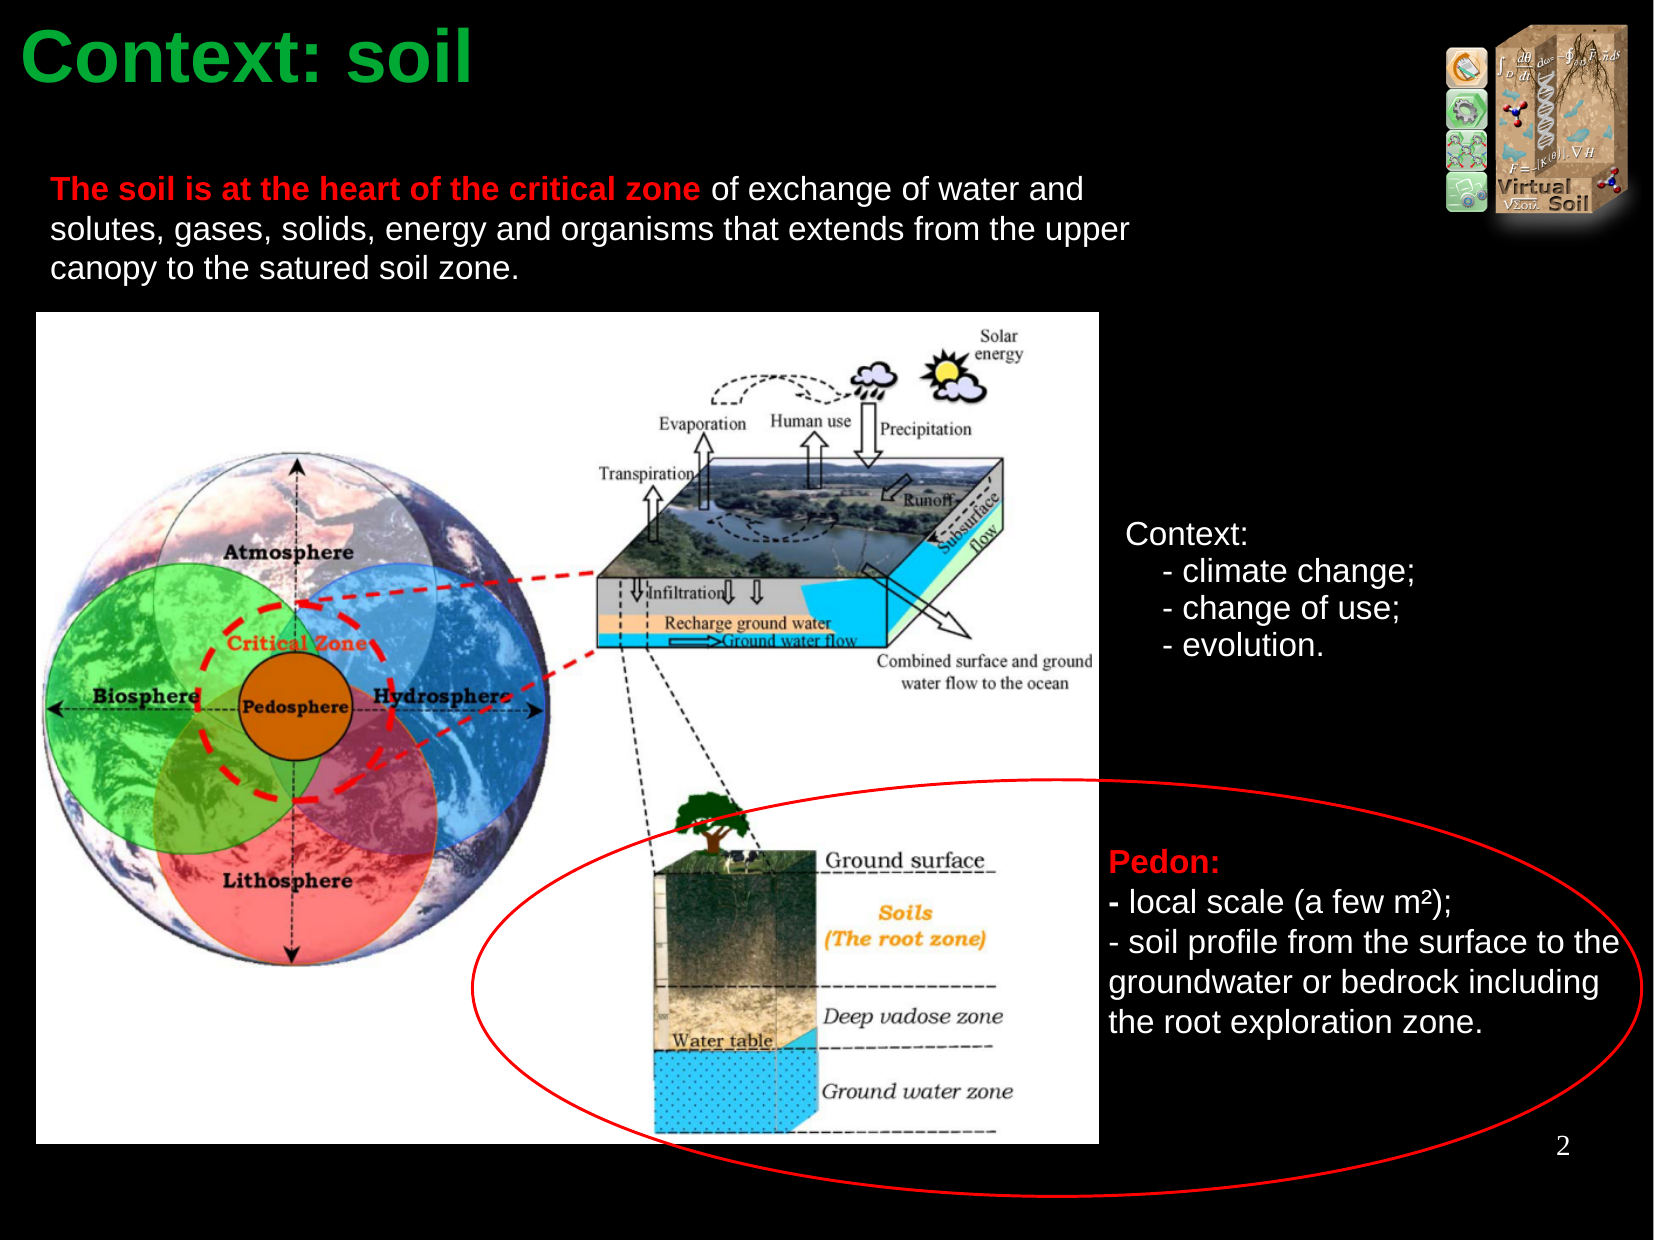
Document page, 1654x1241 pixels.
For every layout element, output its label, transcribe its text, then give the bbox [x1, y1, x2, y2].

text_box Pedon: - local scale (a few m²); - soil profile from the surface to the groundwater or bedrock including the root exploration zone. [1093, 832, 1641, 1132]
text_box The soil is at the heart of the critical zone of exchange of water and solutes, gases, solids, energy and organisms that extends from the upper canopy to the satured soil zone. [35, 159, 1217, 302]
picture [36, 312, 1099, 1144]
text_box Context: - climate change; - change of use; - evolution. [1110, 507, 1468, 671]
picture [474, 782, 1099, 1144]
text_box Context: soil [5, 7, 615, 107]
picture [1409, 0, 1642, 260]
